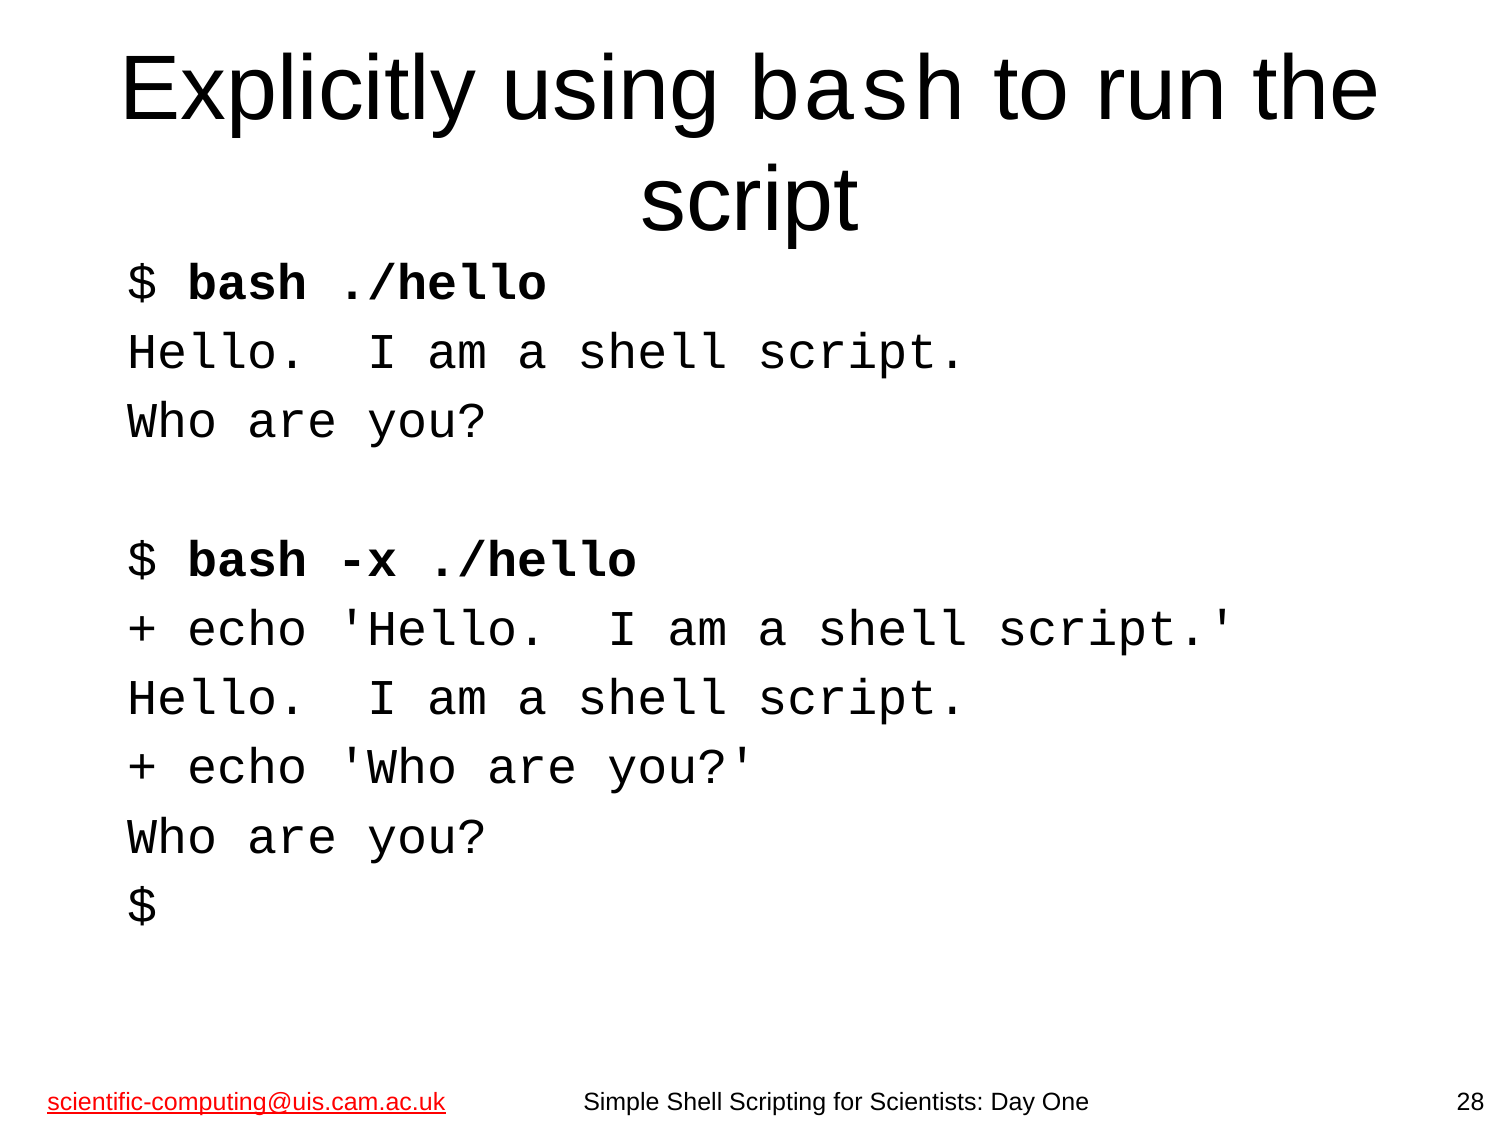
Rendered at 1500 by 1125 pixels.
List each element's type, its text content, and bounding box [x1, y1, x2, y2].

title Explicitly using bash to run the script [50, 24, 1450, 262]
list $ bash ./hello Hello. I am a shell script. Who are you? $ bash -x ./hello + echo 'Hello. I am a shell script.' Hello. I am a shell script. + echo 'Who are you?' Who are you? $ [112, 249, 1388, 1063]
